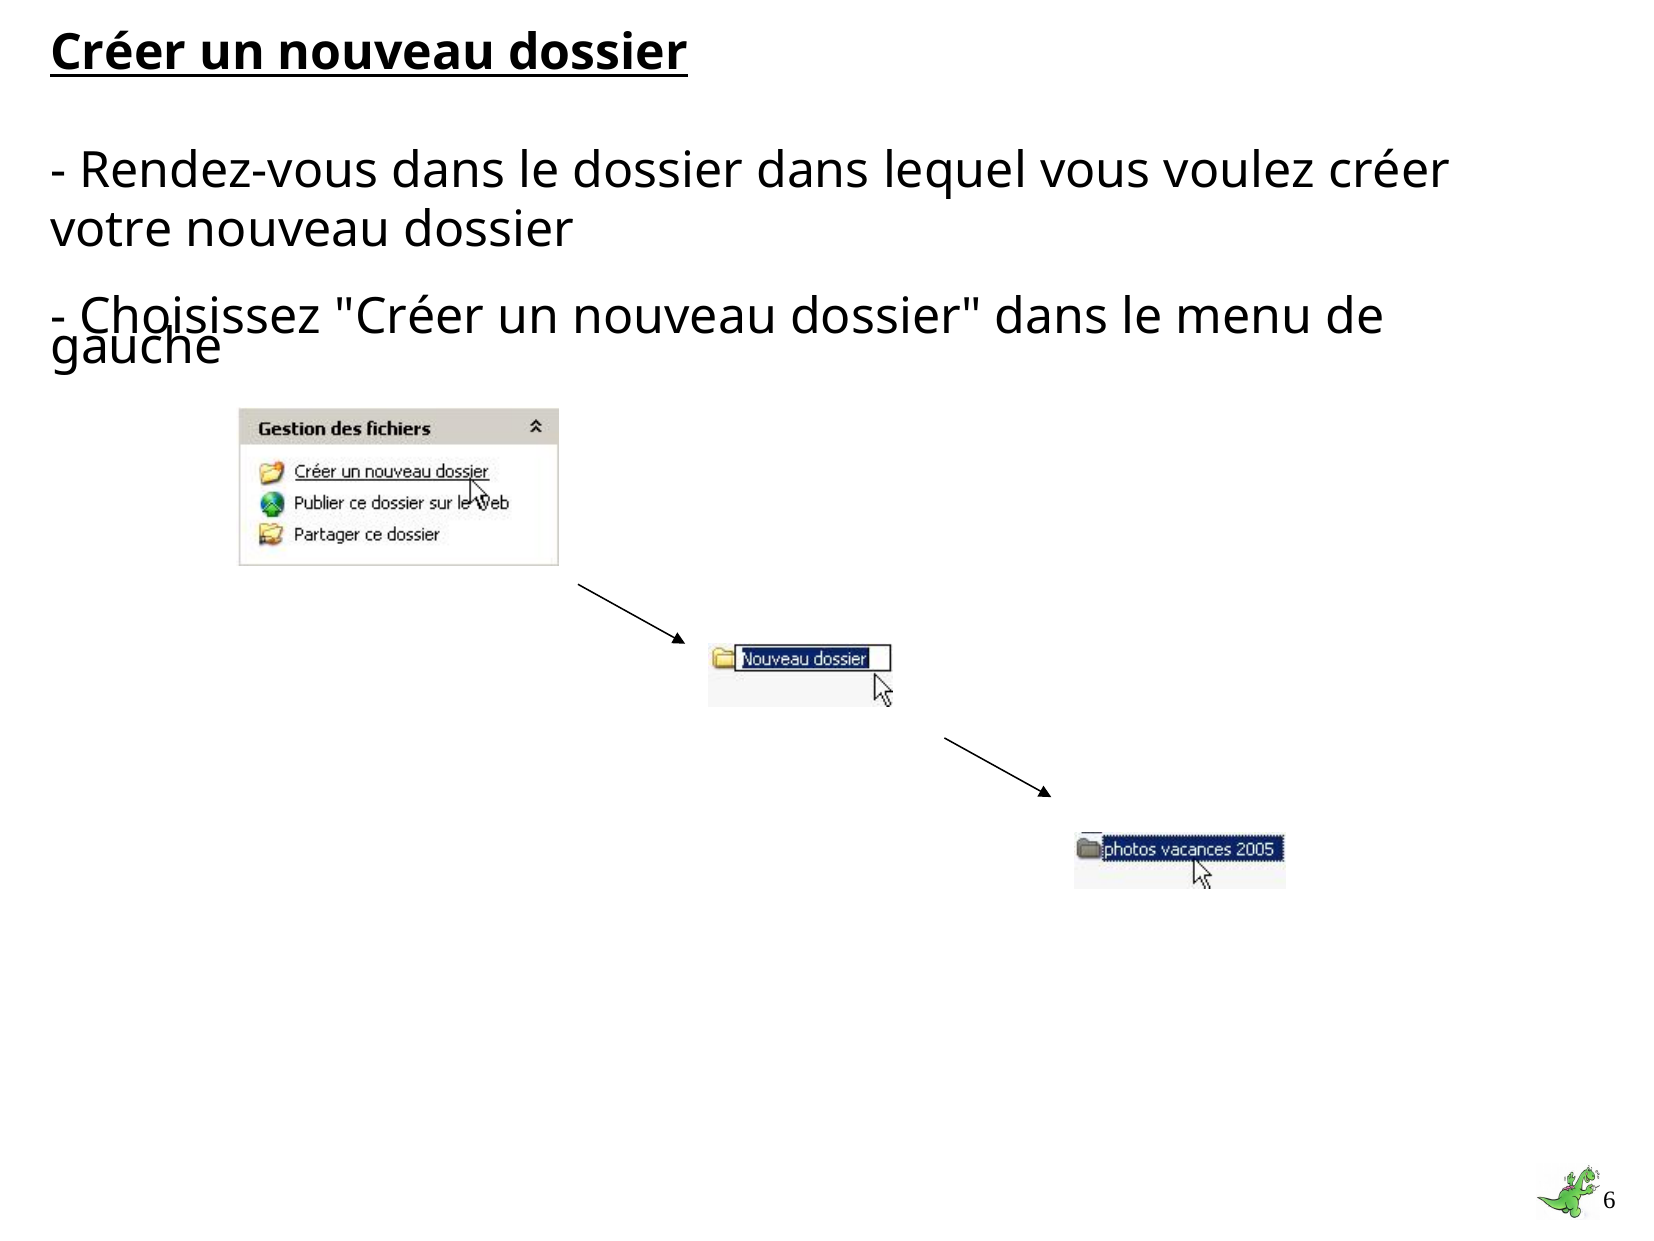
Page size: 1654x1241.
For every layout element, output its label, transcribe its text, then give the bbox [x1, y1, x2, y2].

picture [1074, 832, 1286, 889]
picture [236, 407, 559, 566]
text_box 6 [1603, 1186, 1632, 1214]
picture [1536, 1163, 1600, 1220]
picture [708, 643, 893, 707]
text_box Créer un nouveau dossier - Rendez-vous dans le dossier dans lequel vous voulez créer votre nouveau dossier - Choisissez "Créer un nouveau dossier" dans le menu de gauche [35, 38, 1571, 377]
